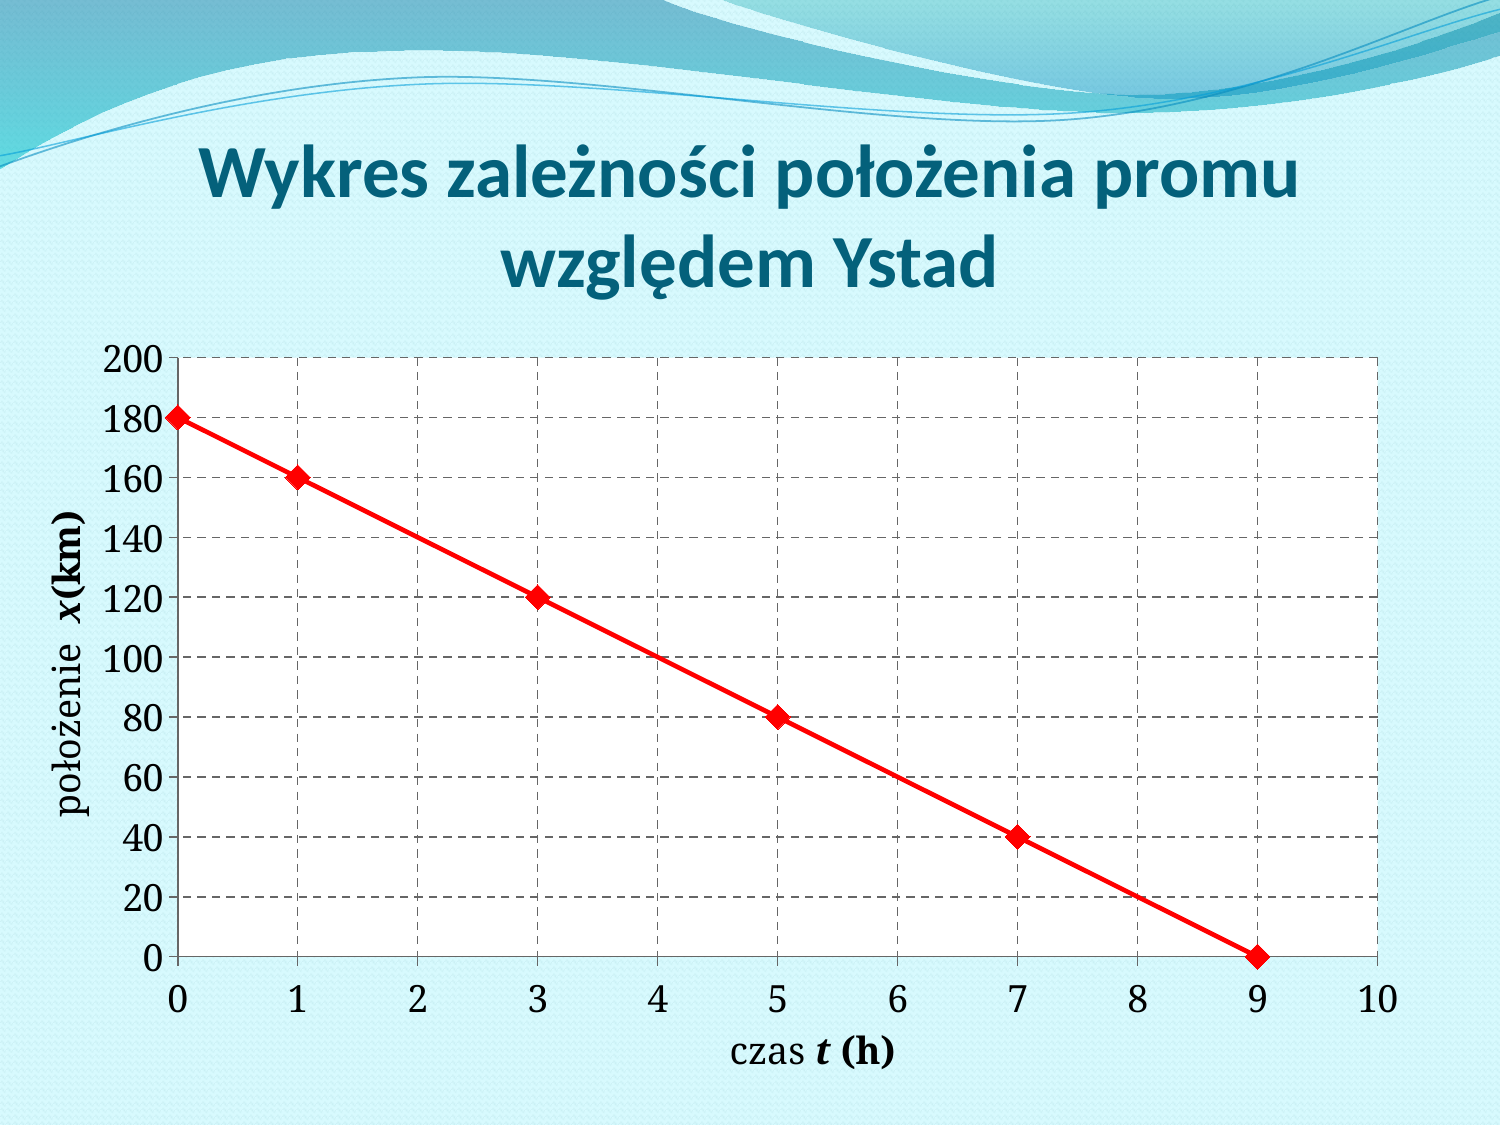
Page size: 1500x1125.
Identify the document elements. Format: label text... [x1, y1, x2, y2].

text_box czas t (h) [714, 1019, 997, 1080]
title Wykres zależności położenia promu względem Ystad [75, 115, 1425, 303]
text_box położenie x(km) [35, 492, 95, 833]
chart [75, 317, 1425, 1038]
picture [0, 0, 1500, 1125]
